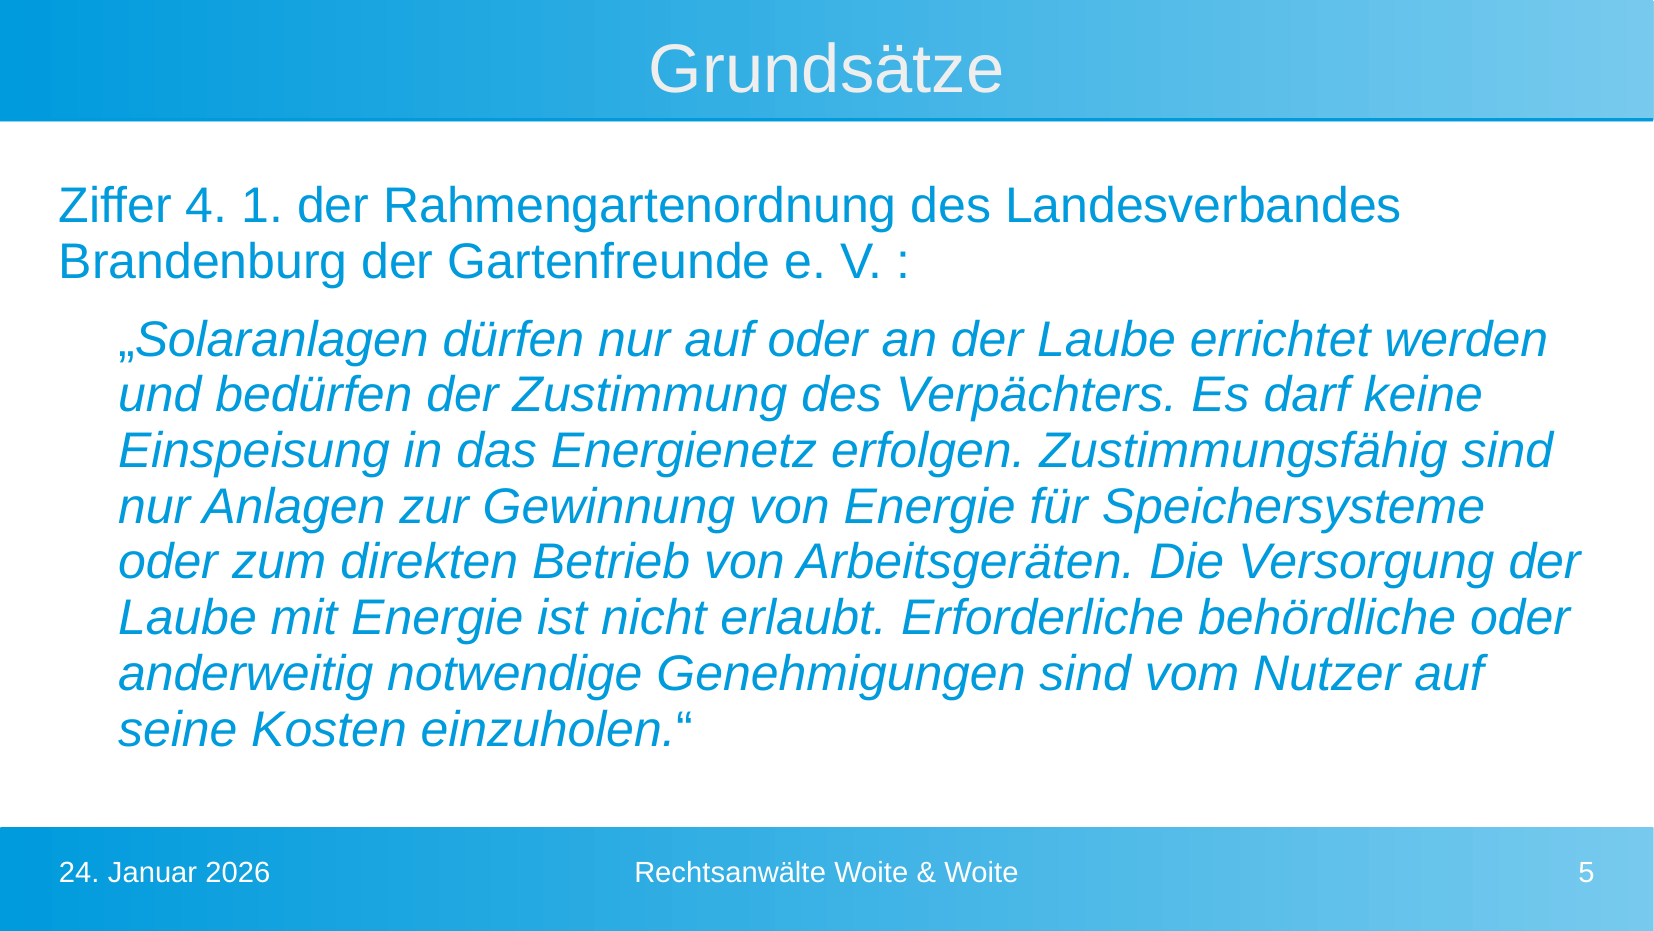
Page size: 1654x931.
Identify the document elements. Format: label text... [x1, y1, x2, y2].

title Grundsätze [59, 29, 1595, 108]
list Ziffer 4. 1. der Rahmengartenordnung des Landesverbandes Brandenburg der Gartenfreunde e. V. : „Solaranlagen dürfen nur auf oder an der Laube errichtet werden und bedürfen der Zustimmung des Verpächters. Es darf keine Einspeisung in das Energienetz erfolgen. Zustimmungsfähig sind nur Anlagen zur Gewinnung von Energie für Speichersysteme oder zum direkten Betrieb von Arbeitsgeräten. Die Versorgung der Laube mit Energie ist nicht erlaubt. Erforderliche behördliche oder anderweitig notwendige Genehmigungen sind vom Nutzer auf seine Kosten einzuholen.“ [59, 177, 1595, 768]
